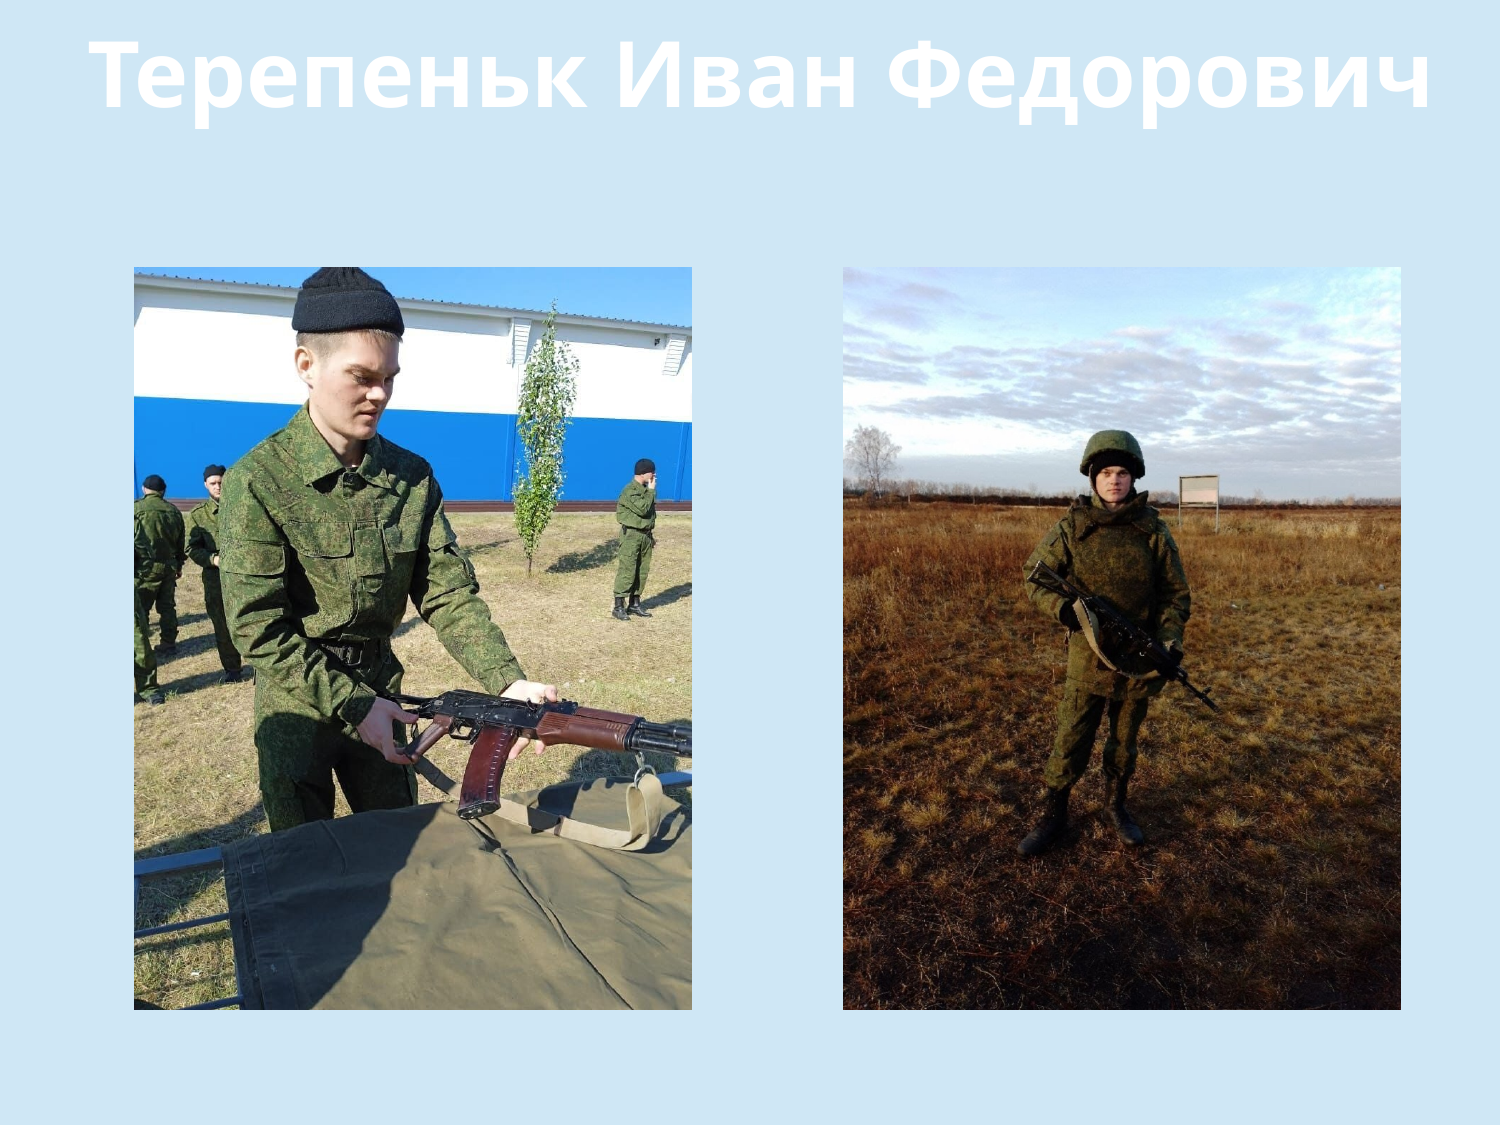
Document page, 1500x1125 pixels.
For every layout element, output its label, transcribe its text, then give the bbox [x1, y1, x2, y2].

picture [843, 267, 1401, 1010]
title Терепеньк Иван Федорович [29, 8, 1471, 197]
picture [134, 267, 692, 1010]
